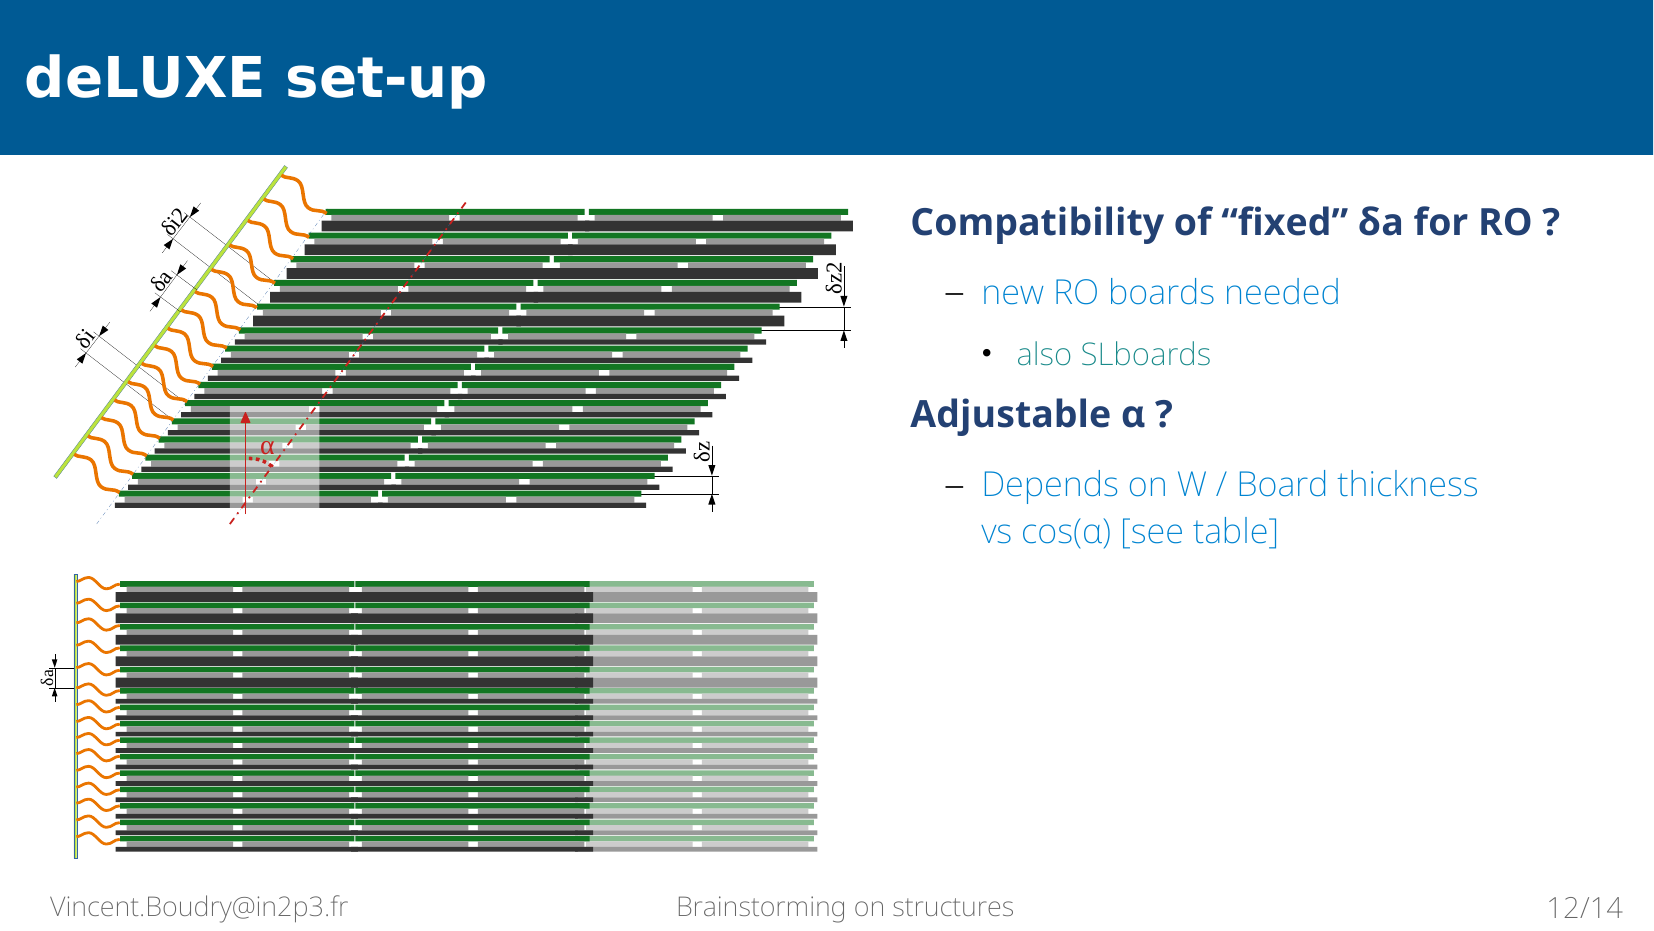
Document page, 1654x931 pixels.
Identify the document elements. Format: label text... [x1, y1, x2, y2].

picture [53, 165, 853, 525]
list Compatibility of “fixed” δa for RO ? new RO boards needed also SLboards Adjustable α ? Depends on W / Board thickness vs cos(α) [see table] [910, 195, 1631, 867]
picture [40, 574, 874, 870]
title deLUXE set-up [24, 12, 1635, 143]
